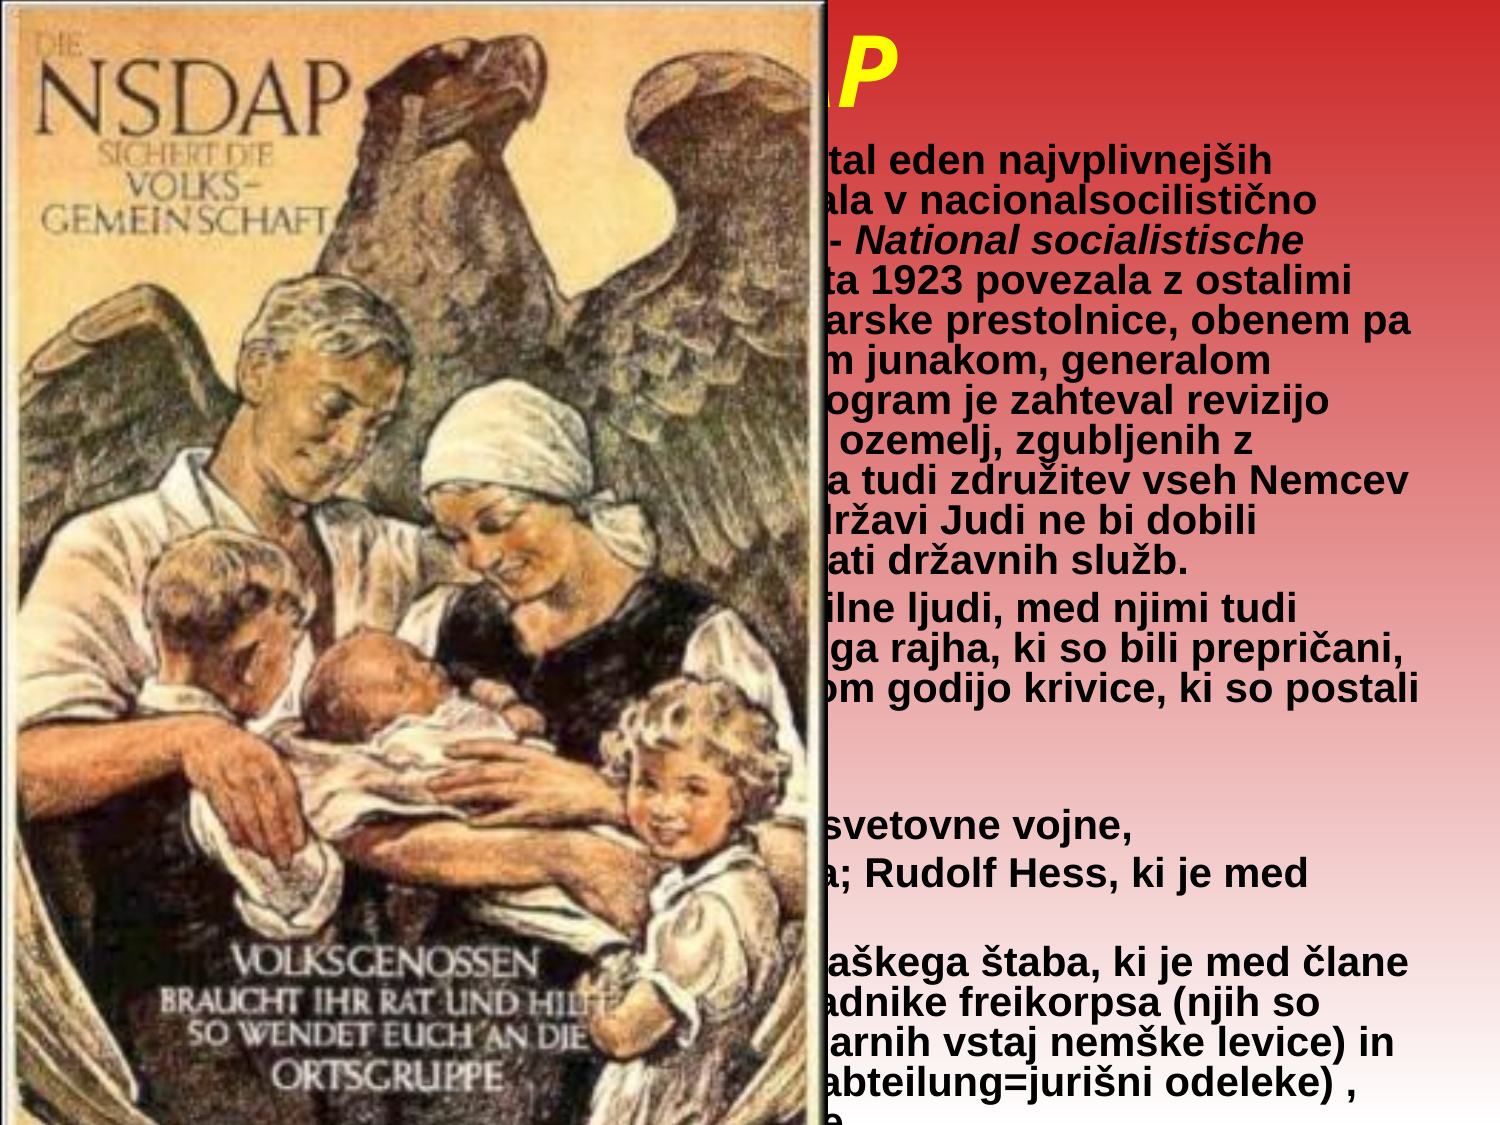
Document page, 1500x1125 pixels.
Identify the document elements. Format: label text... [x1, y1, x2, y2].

list Organizacija, v kateri je Hitler postal eden najvplivnejših članov, se je leta 1920 preimenovala v nacionalsocilistično nemško delavsko partijo (NSDAP - National socialistische Deutsche Arbeitpartie) in se do leta 1923 povezala z ostalimi štirimi domoljubnimi zvezami bavarske prestolnice, obenem pa je imela stike z razočaranim vojnim junakom, generalom Erichom Ludendorffom. Njihov program je zahteval revizijo versajskega sporazuma in vrnitev ozemelj, zgubljenih z mirovnim sporazumom obenem pa tudi združitev vseh Nemcev v eni sami državi. V novi nemški državi Judi ne bi dobili državljanstva in ne bi smeli zasedati državnih služb. V Münchnu je Hitler spoznal številne ljudi, med njimi tudi poznejše prijatelje in tvorce Tretjega rajha, ki so bili prepričani, da se Nemčiji in njenim državljanom godijo krivice, ki so postali temeljni ljudje njegove politike: Hermann Göring, slavni pilot iz I. svetovne vojne, Alfred Rosenberg, ideolog gibanja; Rudolf Hess, ki je med vojno služil v Hitlerjevem polku, Ernst Röhm iz münchenskega vojaškega štaba, ki je med člane privabljal nekdanje vojake in pripadnike freikorpsa (njih so uporabljali za zatiranje revolucionarnih vstaj nemške levice) in s tem postavil temelje SA ( Sturmabteilung=jurišni odeleke) , nacistične polvojaške organizacije [828, 135, 1439, 1125]
text_box NSDAP [828, 0, 1011, 126]
picture [0, 0, 828, 1125]
